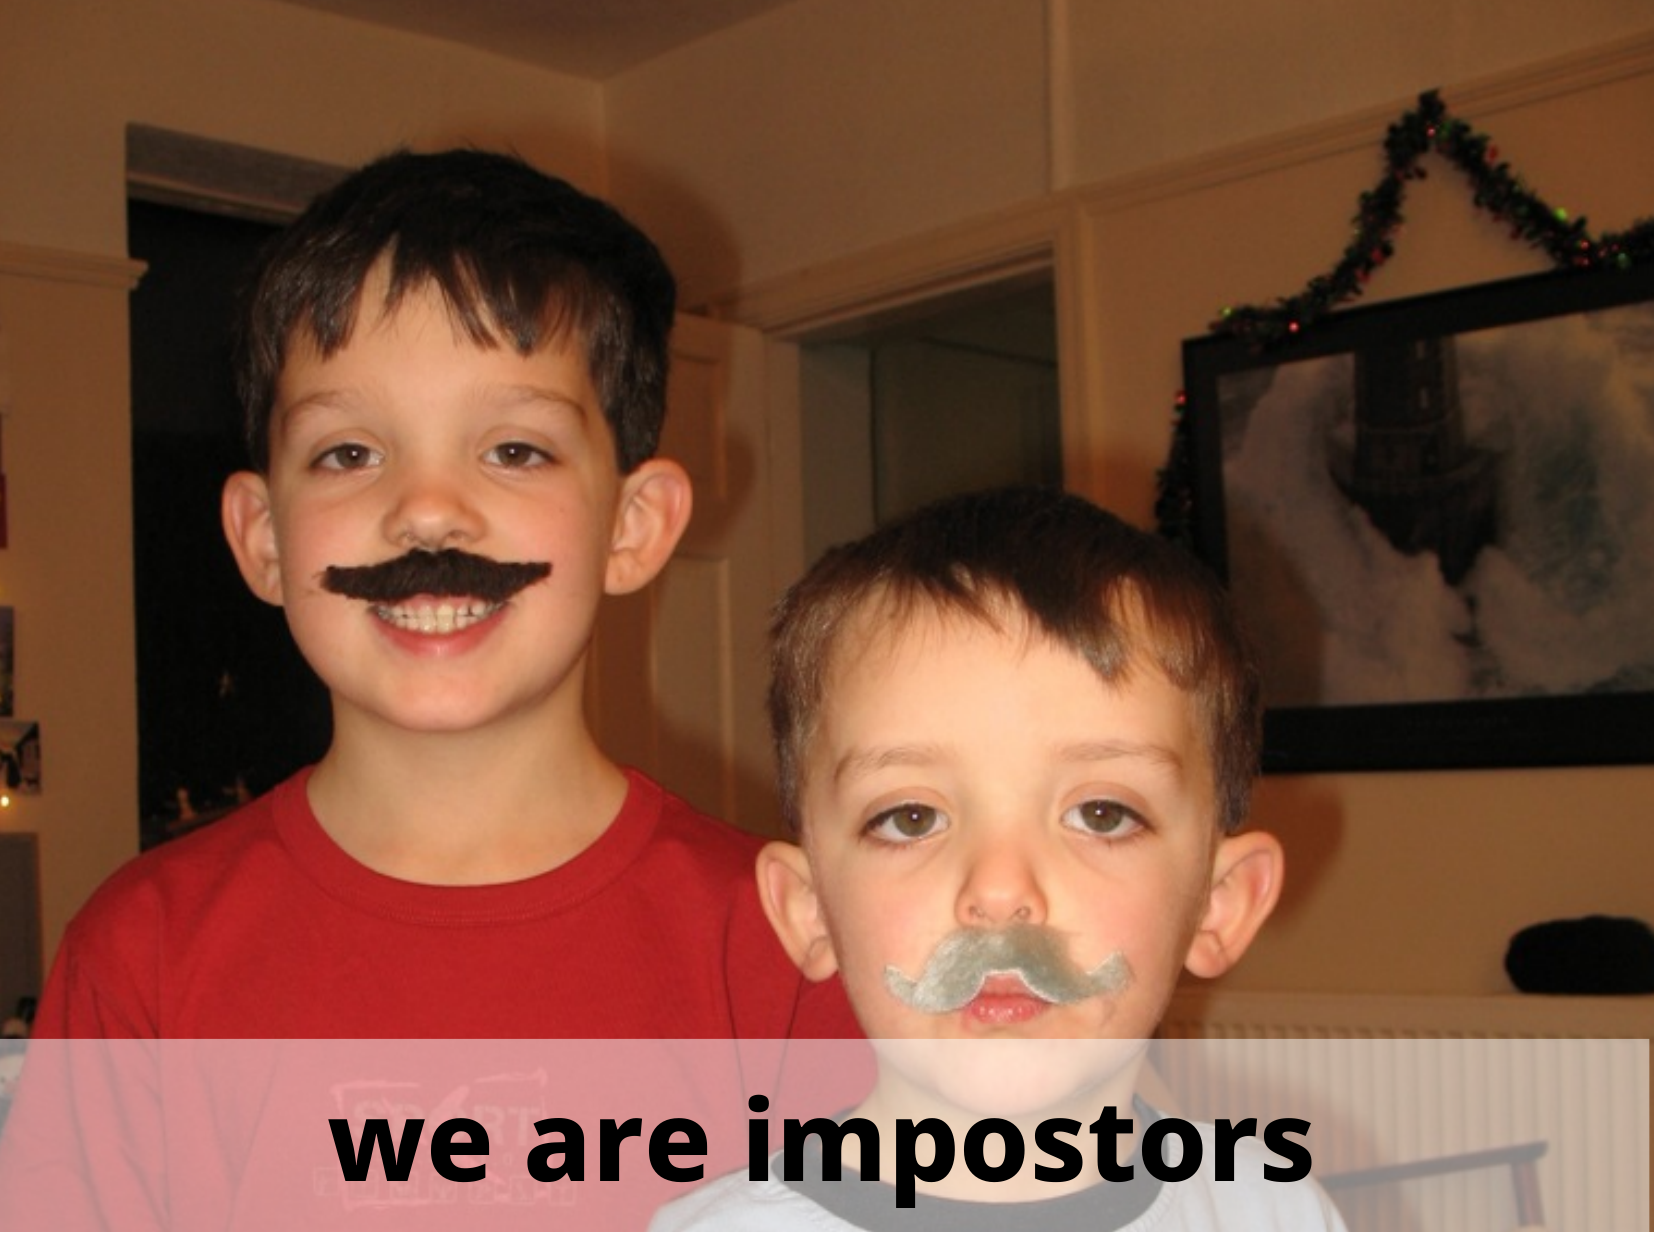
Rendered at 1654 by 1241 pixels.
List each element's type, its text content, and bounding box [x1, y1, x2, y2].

title we are impostors [0, 1038, 1650, 1238]
picture [0, 0, 1654, 1232]
